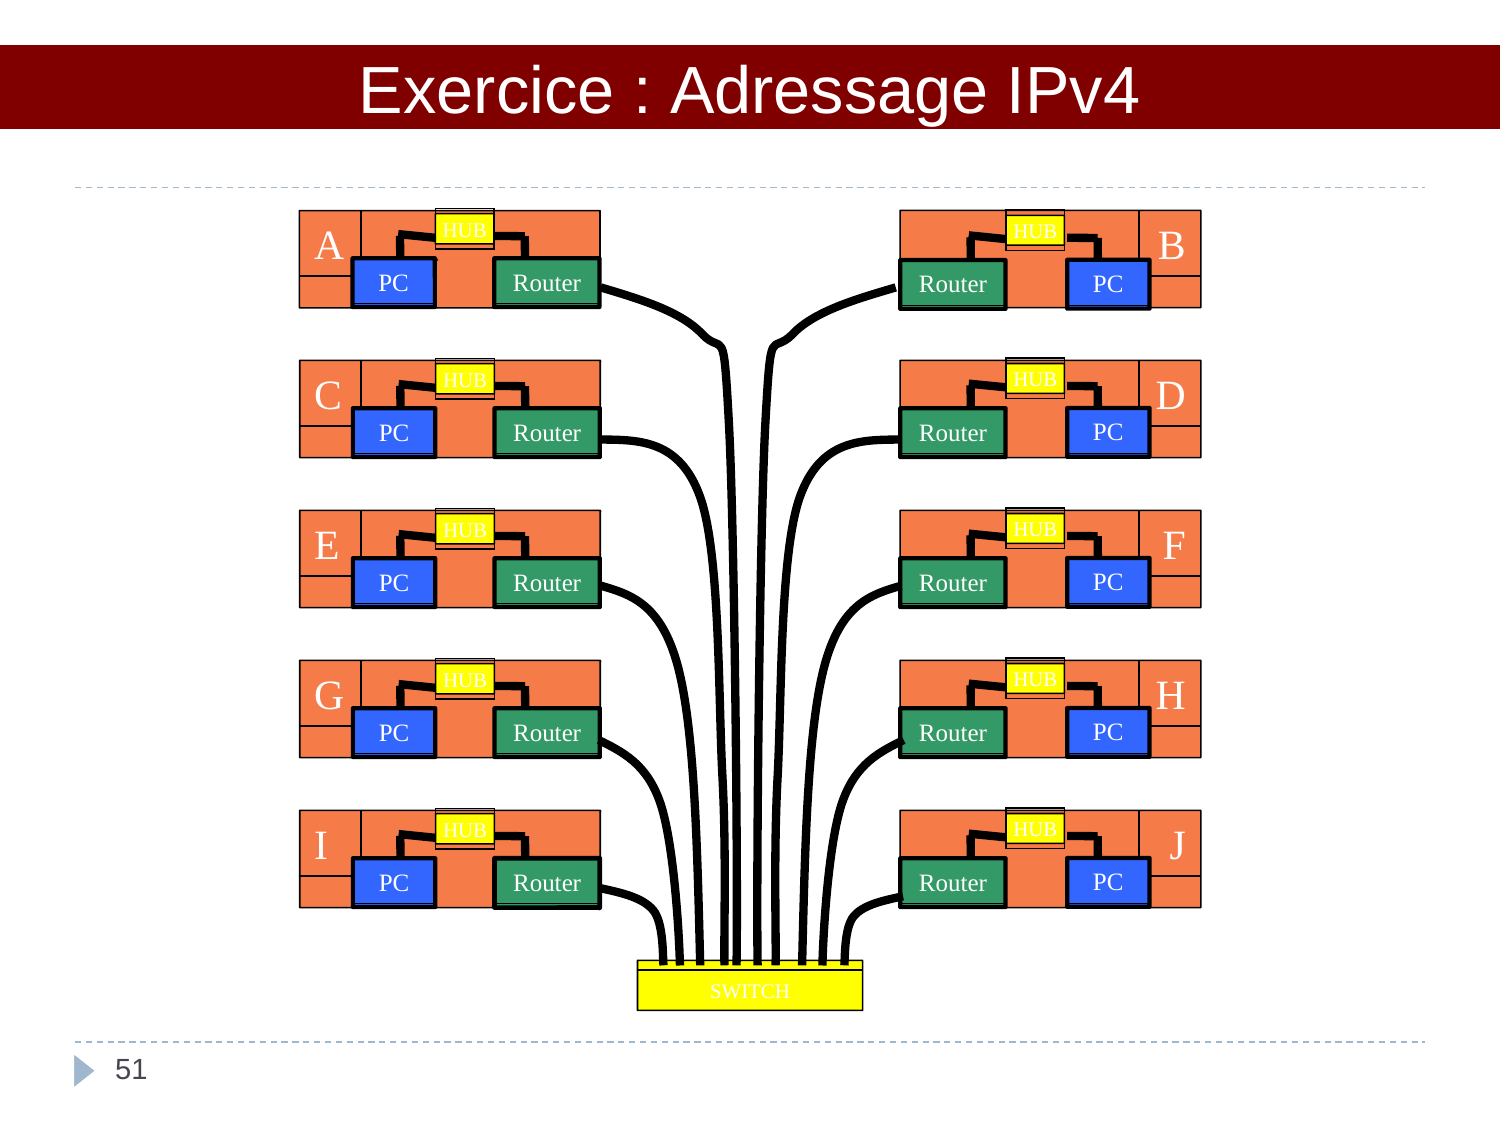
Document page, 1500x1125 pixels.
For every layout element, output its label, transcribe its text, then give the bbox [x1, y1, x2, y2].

text_box SWITCH [637, 970, 863, 1011]
text_box A [299, 210, 362, 276]
text_box PC [1067, 408, 1150, 454]
text_box Router [494, 558, 600, 604]
text_box Router [900, 858, 1006, 904]
text_box [900, 510, 1201, 608]
text_box PC [1067, 858, 1150, 904]
text_box [900, 810, 1006, 858]
text_box [299, 540, 601, 608]
text_box PC [352, 258, 435, 304]
text_box J [1138, 810, 1201, 876]
text_box [362, 210, 435, 258]
text_box HUB [1006, 508, 1065, 549]
text_box H [1138, 660, 1201, 726]
text_box [299, 690, 601, 758]
text_box HUB [435, 358, 495, 399]
text_box Router [494, 708, 600, 754]
text_box B [1138, 210, 1201, 276]
text_box D [1138, 360, 1201, 426]
text_box Router [494, 408, 600, 454]
text_box [900, 660, 1201, 758]
text_box [495, 660, 601, 736]
text_box HUB [1006, 358, 1065, 399]
text_box HUB [1006, 210, 1065, 251]
text_box Router [900, 558, 1006, 604]
text_box HUB [435, 808, 495, 849]
text_box PC [352, 708, 436, 754]
text_box [299, 840, 601, 908]
text_box [900, 510, 1006, 558]
text_box [637, 960, 863, 970]
text_box Router [900, 260, 1006, 306]
text_box PC [1067, 558, 1150, 604]
text_box G [299, 660, 362, 726]
text_box [299, 240, 601, 308]
text_box Router [494, 258, 600, 304]
text_box HUB [435, 658, 495, 699]
text_box [362, 660, 435, 708]
text_box [362, 810, 435, 858]
text_box PC [352, 858, 436, 904]
text_box [299, 390, 601, 458]
text_box 25 [100, 1042, 426, 1103]
text_box [495, 510, 601, 584]
text_box PC [1067, 708, 1150, 754]
text_box PC [352, 408, 436, 454]
text_box [900, 360, 1006, 408]
text_box Exercice : Adressage IPv4 [0, 45, 1500, 129]
text_box HUB [435, 208, 495, 249]
text_box [900, 210, 1201, 309]
text_box F [1138, 510, 1201, 576]
text_box [495, 210, 601, 286]
text_box HUB [1006, 808, 1065, 849]
text_box E [299, 510, 362, 576]
text_box Router [900, 408, 1006, 454]
text_box Router [494, 858, 600, 904]
text_box HUB [1006, 658, 1065, 699]
text_box PC [352, 558, 436, 604]
text_box C [299, 360, 362, 426]
text_box [362, 510, 435, 558]
text_box [362, 360, 435, 408]
text_box I [299, 810, 362, 876]
text_box HUB [435, 508, 495, 549]
text_box [900, 810, 1201, 908]
text_box Router [900, 708, 1006, 754]
text_box [900, 210, 1006, 260]
text_box [495, 810, 601, 886]
text_box [900, 360, 1201, 458]
text_box [495, 360, 601, 435]
text_box PC [1067, 259, 1150, 306]
text_box [900, 660, 1006, 708]
